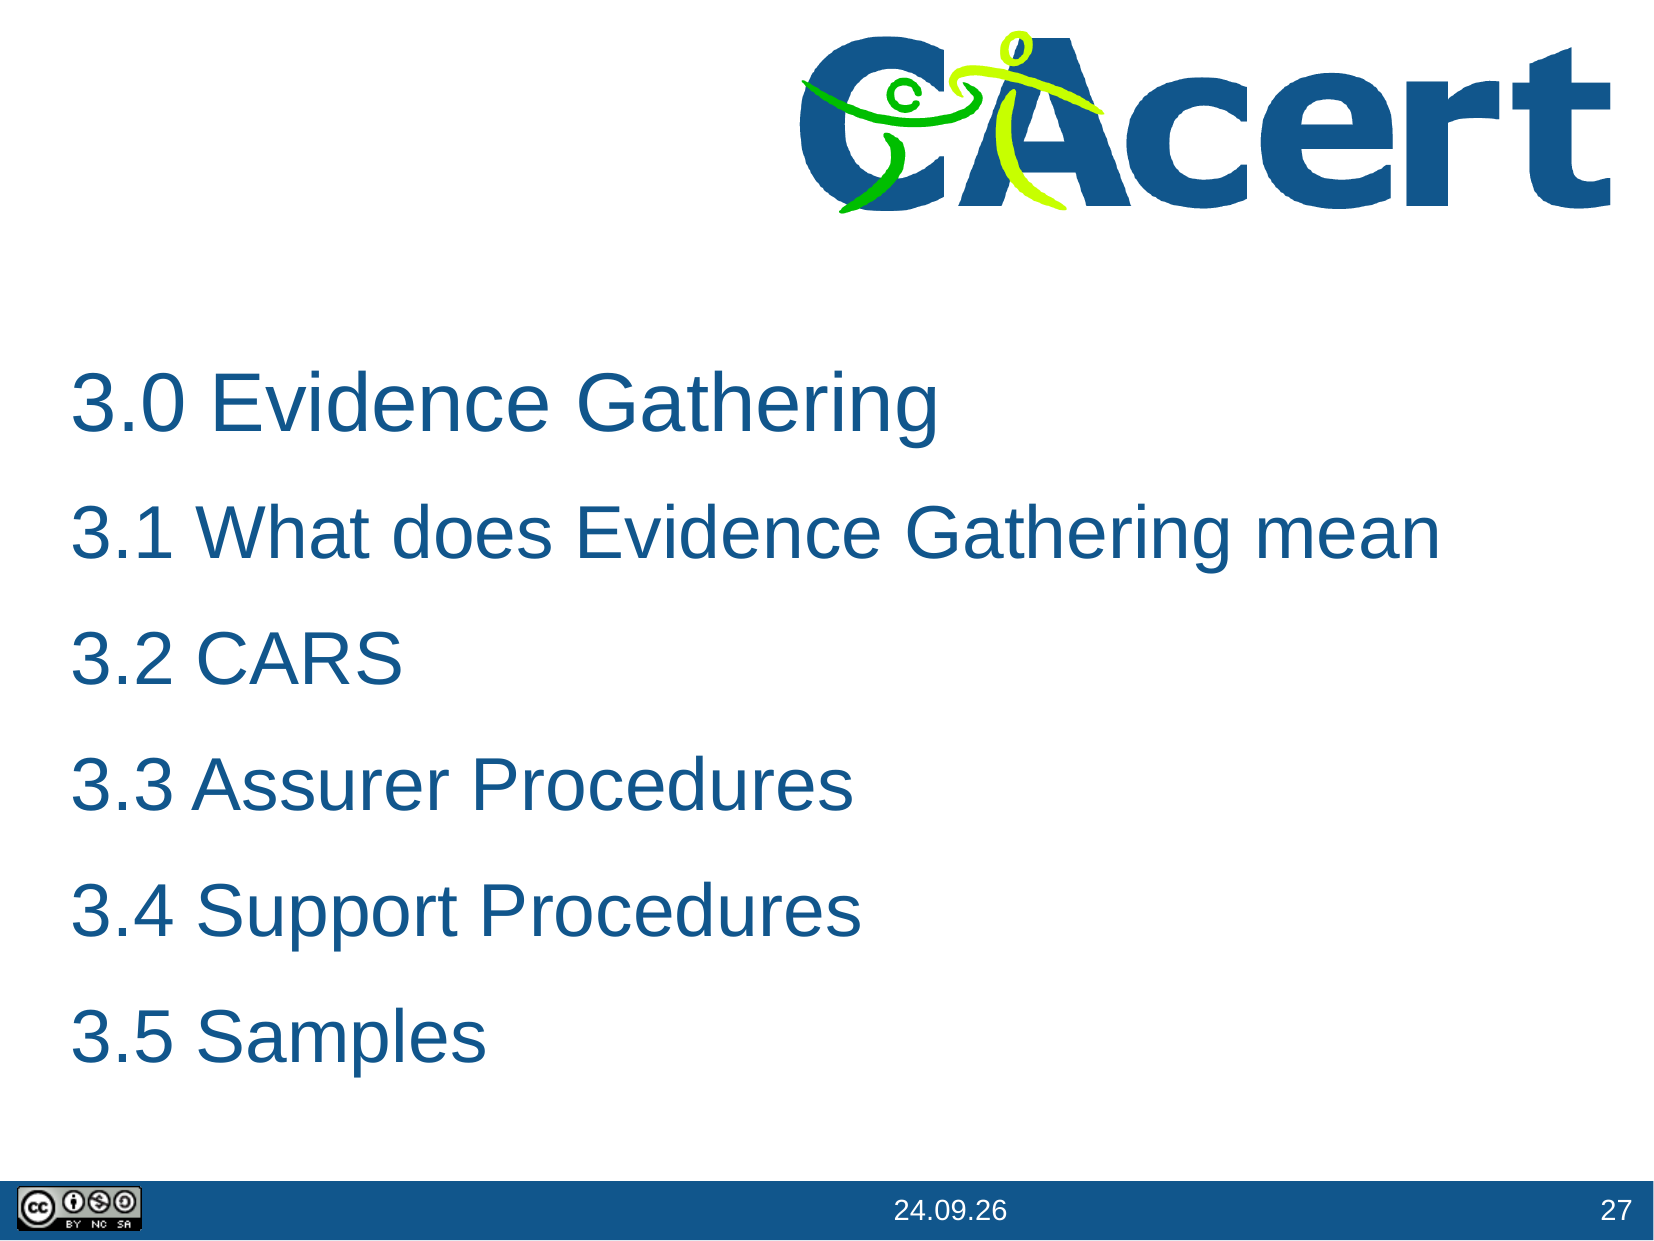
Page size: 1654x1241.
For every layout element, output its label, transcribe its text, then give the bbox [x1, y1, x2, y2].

picture [17, 1186, 142, 1231]
title 3.0 Evidence Gathering 3.1 What does Evidence Gathering mean 3.2 CARS 3.3 Assurer Procedures 3.4 Support Procedures 3.5 Samples [70, 265, 1560, 1123]
picture [797, 27, 1613, 215]
